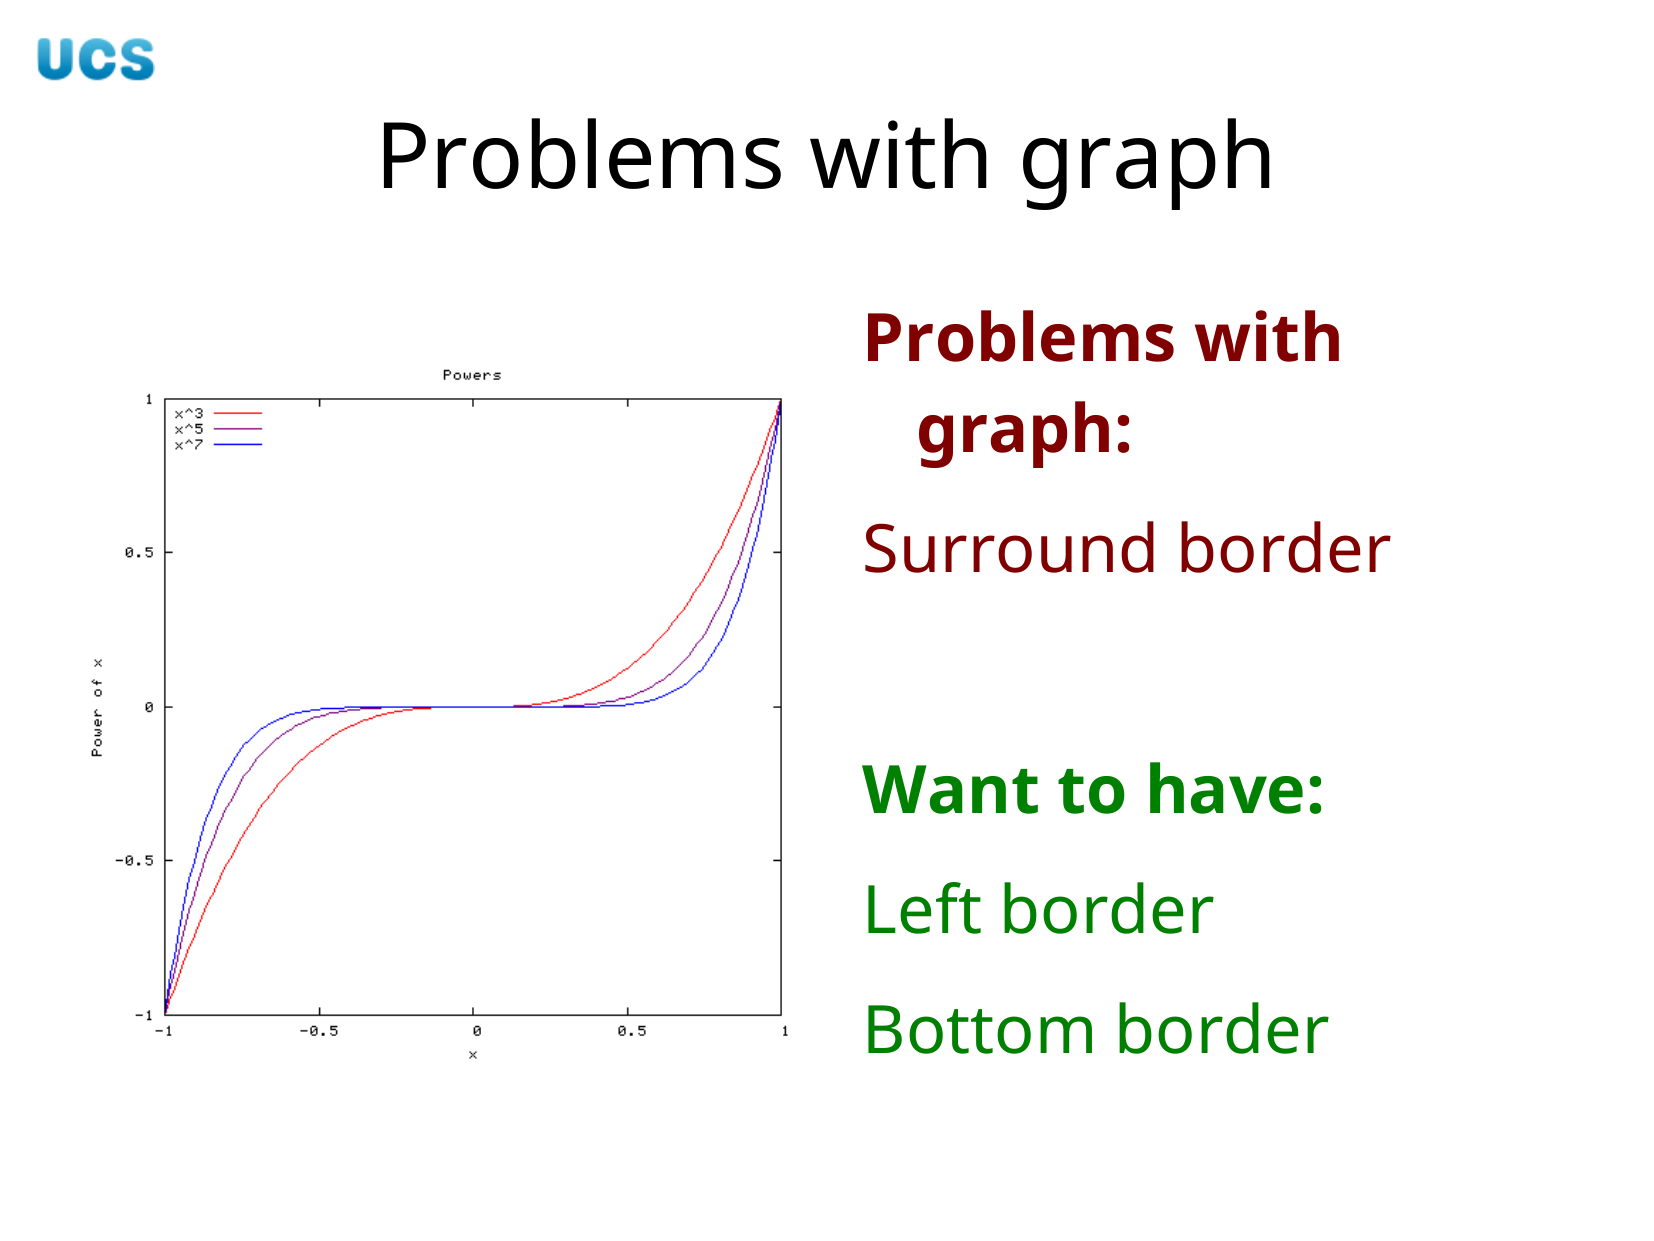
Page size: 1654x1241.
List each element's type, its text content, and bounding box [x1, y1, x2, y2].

title Problems with graph [82, 49, 1571, 257]
picture [37, 37, 155, 82]
picture [82, 336, 809, 1063]
list Problems with graph: Surround border Want to have: Left border Bottom border [845, 290, 1572, 1109]
